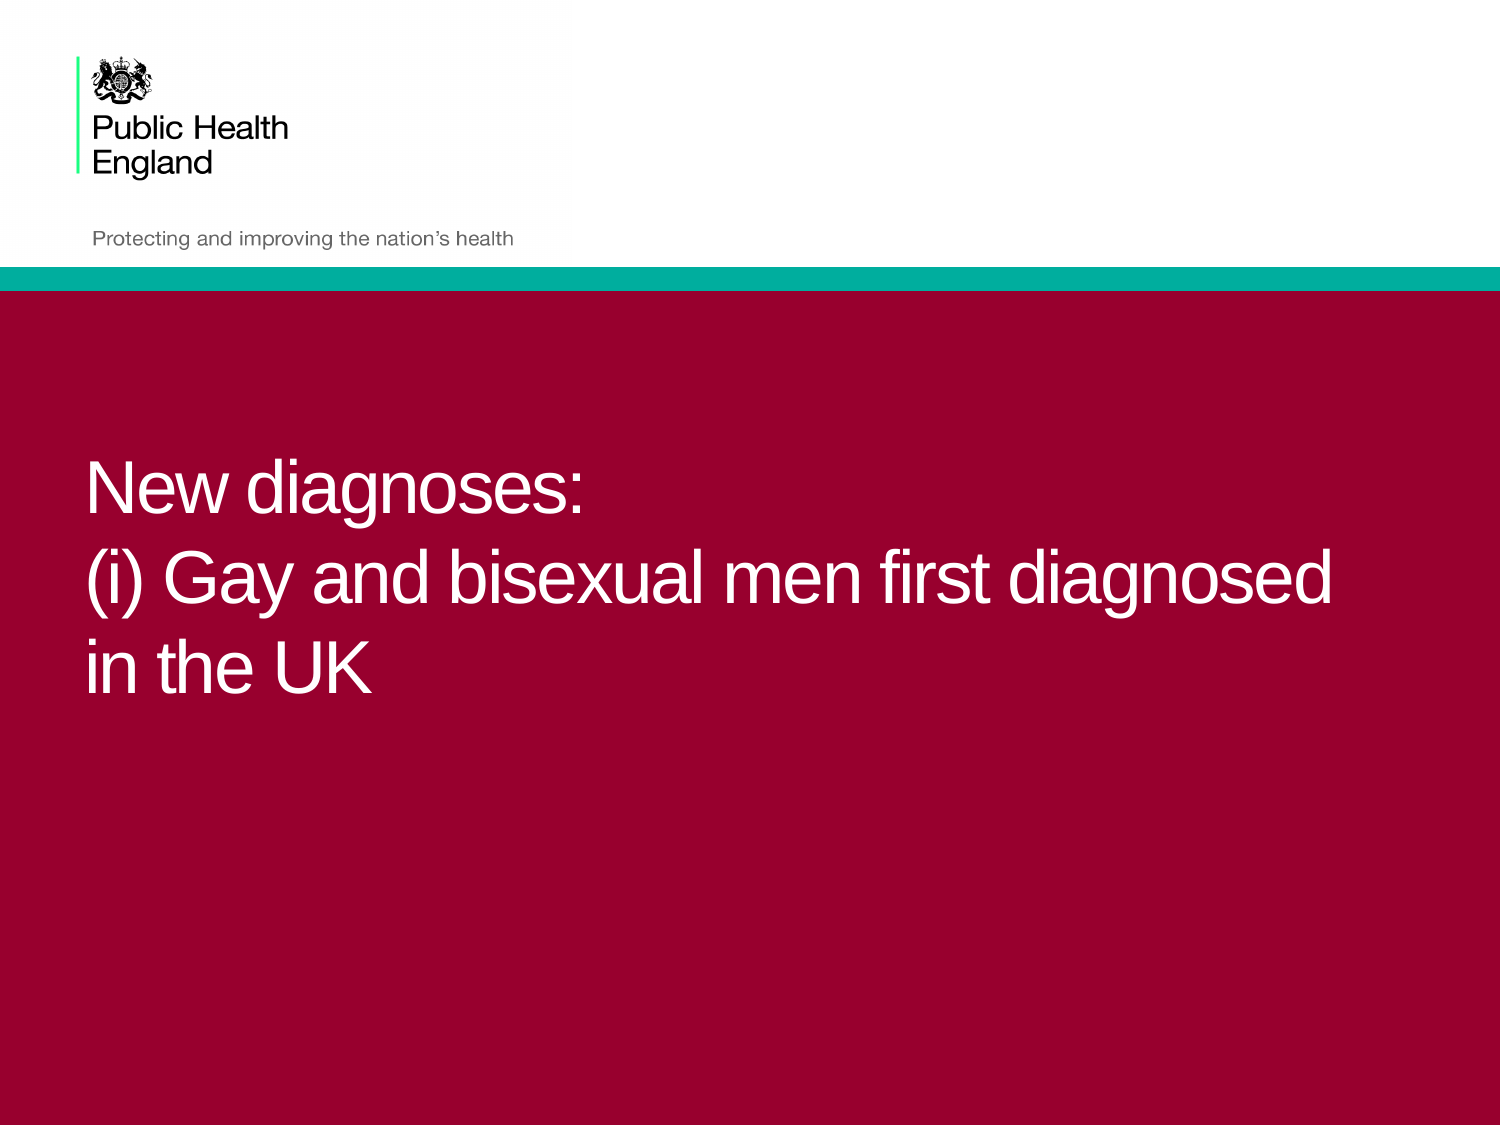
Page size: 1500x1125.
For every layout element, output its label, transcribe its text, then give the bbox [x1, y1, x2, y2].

picture [0, 0, 572, 265]
title New diagnoses: (i) Gay and bisexual men first diagnosed in the UK [84, 348, 1400, 629]
